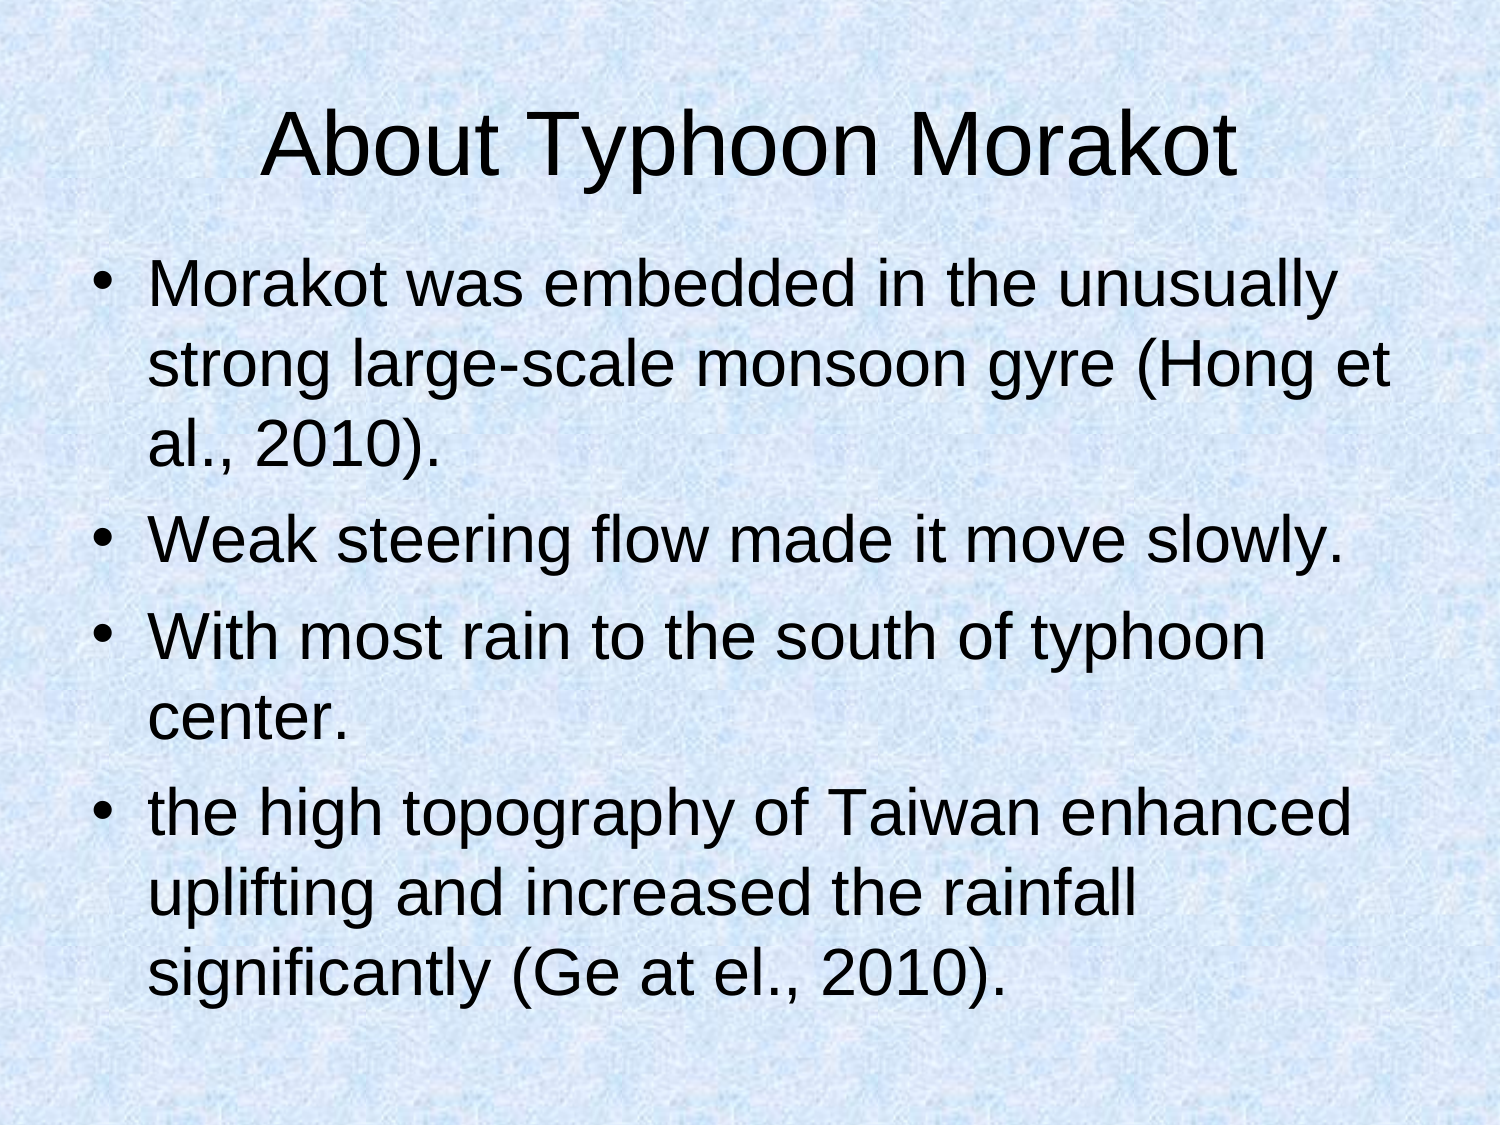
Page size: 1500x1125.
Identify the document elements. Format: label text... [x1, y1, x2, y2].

picture [0, 0, 1500, 1125]
text_box Morakot was embedded in the unusually strong large-scale monsoon gyre (Hong et al., 2010). Weak steering flow made it move slowly. With most rain to the south of typhoon center. the high topography of Taiwan enhanced uplifting and increased the rainfall significantly (Ge at el., 2010). [76, 231, 1424, 1012]
title About Typhoon Morakot [75, 45, 1426, 233]
